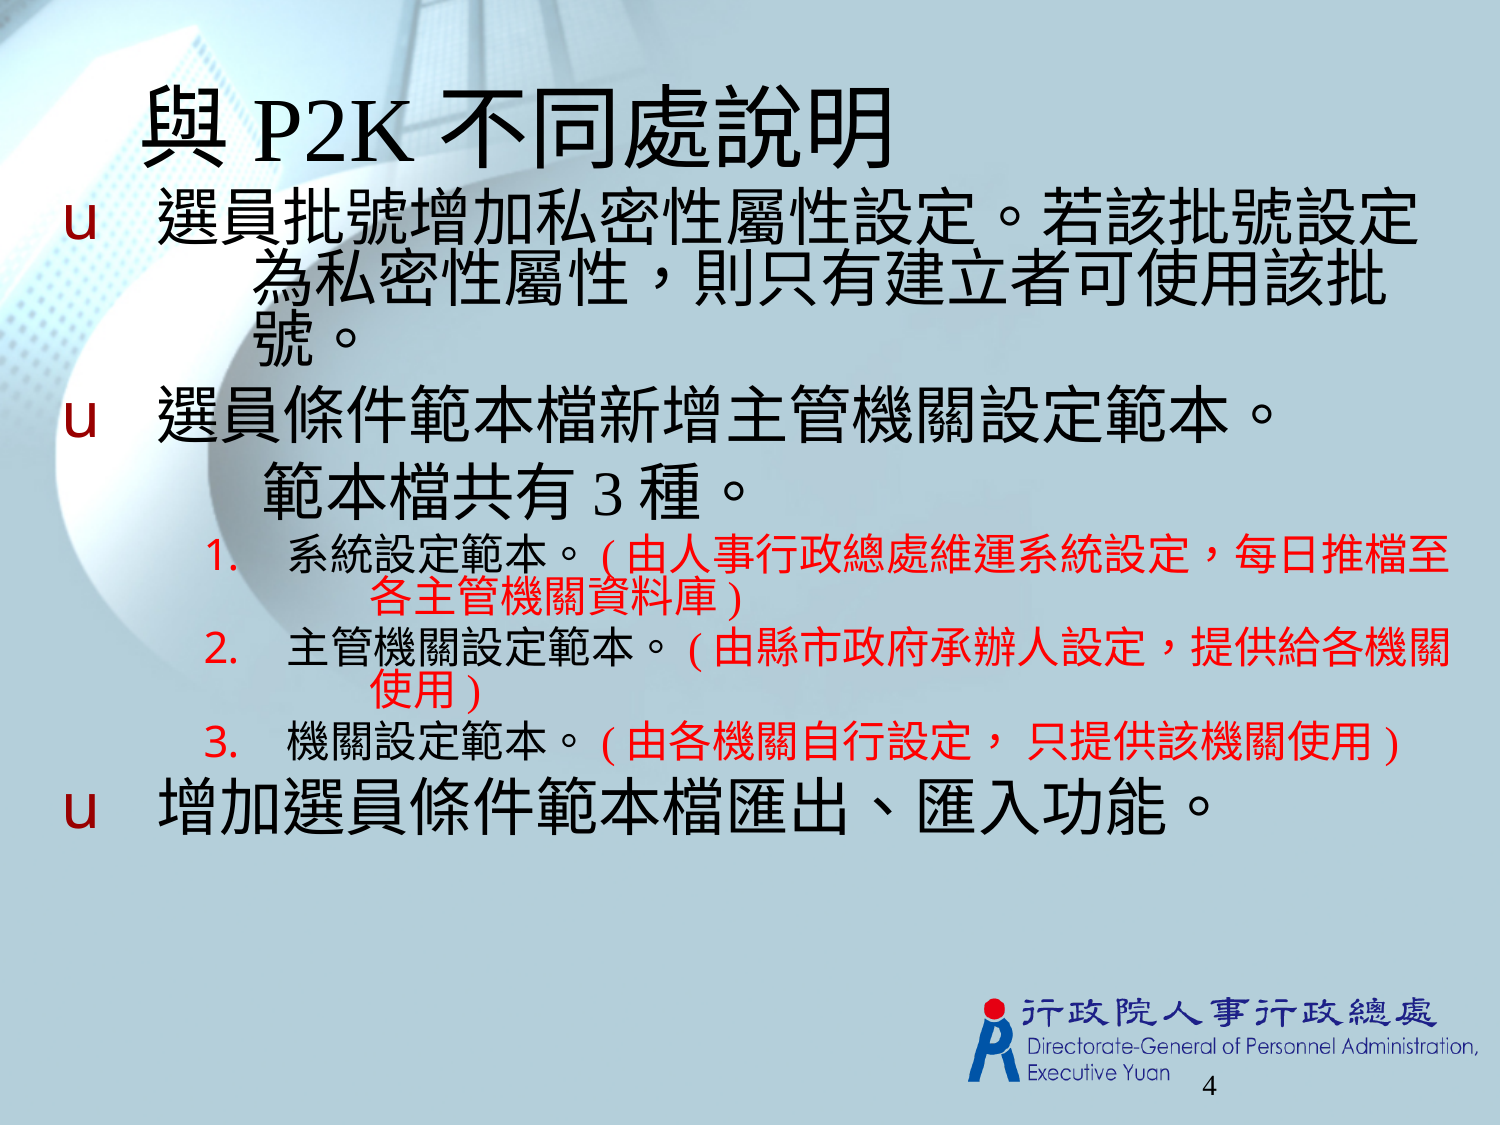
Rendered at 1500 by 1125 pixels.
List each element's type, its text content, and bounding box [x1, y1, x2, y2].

text_box [1187, 1058, 1500, 1125]
list 選員批號增加私密性屬性設定。若該批號設定為私密性屬性，則只有建立者可使用該批號。 選員條件範本檔新增主管機關設定範本。 範本檔共有3種。 系統設定範本。(由人事行政總處維運系統設定，每日推檔至各主管機關資料庫) 主管機關設定範本。(由縣市政府承辦人設定，提供給各機關使用) 機關設定範本。(由各機關自行設定， 只提供該機關使用) 增加選員條件範本檔匯出、匯入功能。 [46, 184, 1482, 860]
title 與P2K不同處說明 [123, 31, 1399, 184]
